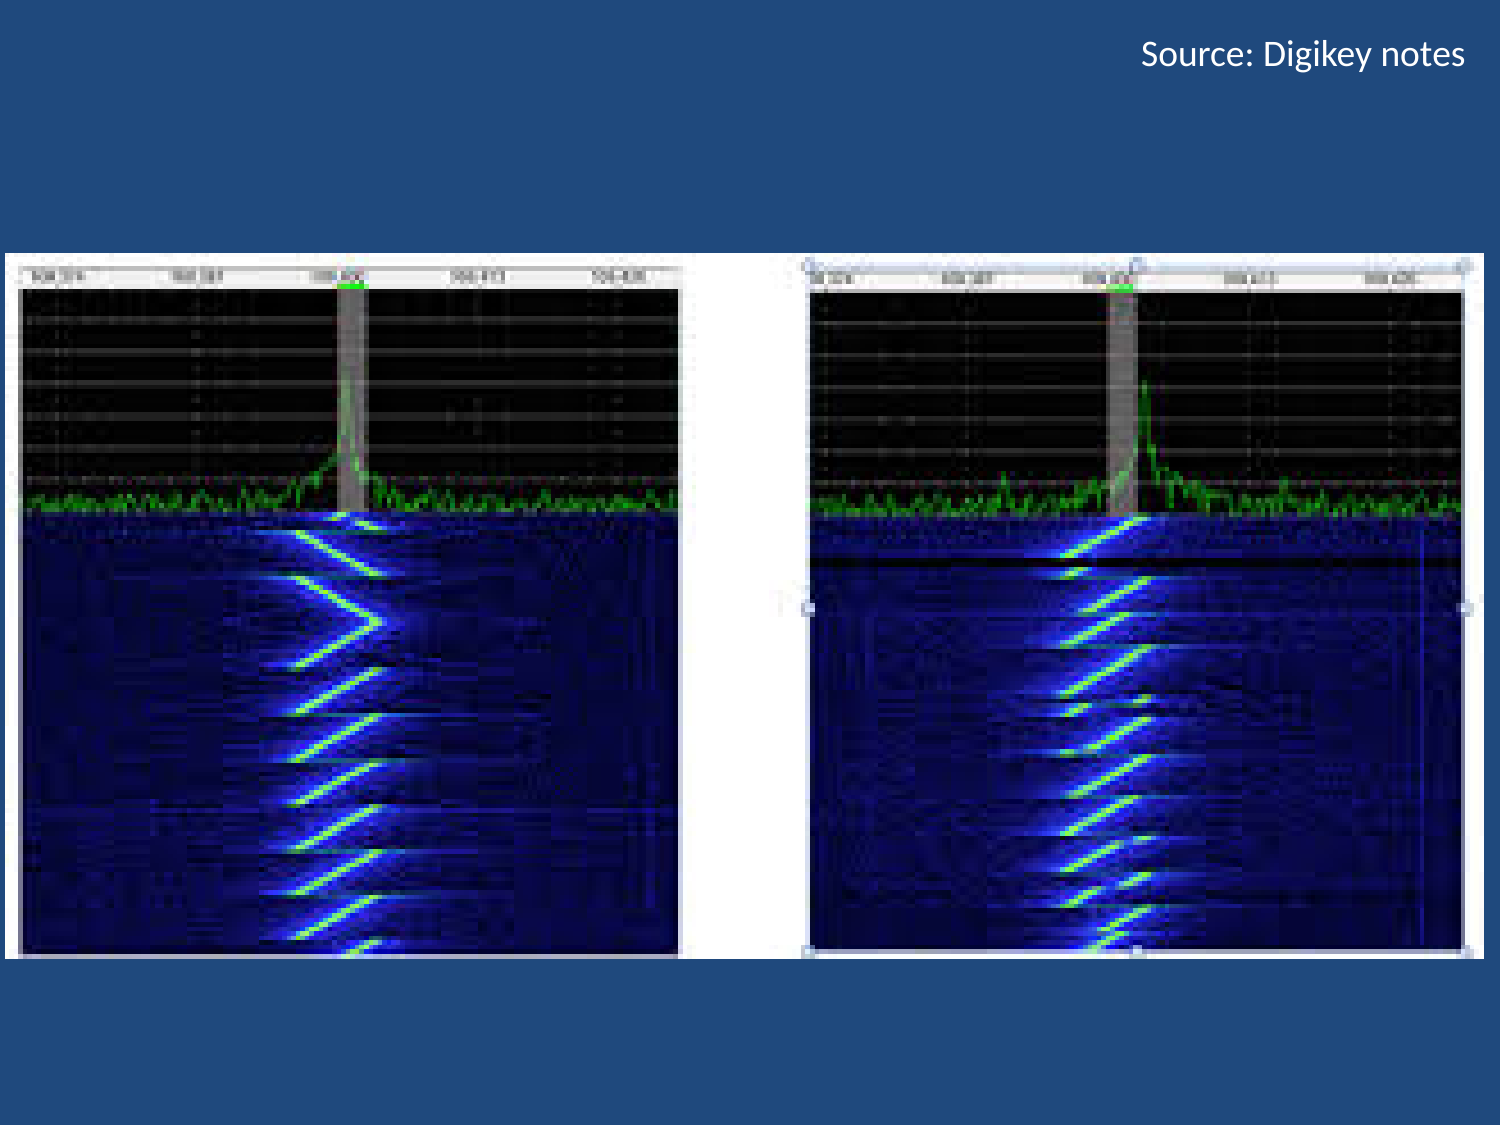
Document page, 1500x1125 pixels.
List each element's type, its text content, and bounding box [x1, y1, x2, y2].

picture [5, 253, 1484, 959]
text_box Source: Digikey notes [1126, 21, 1481, 81]
